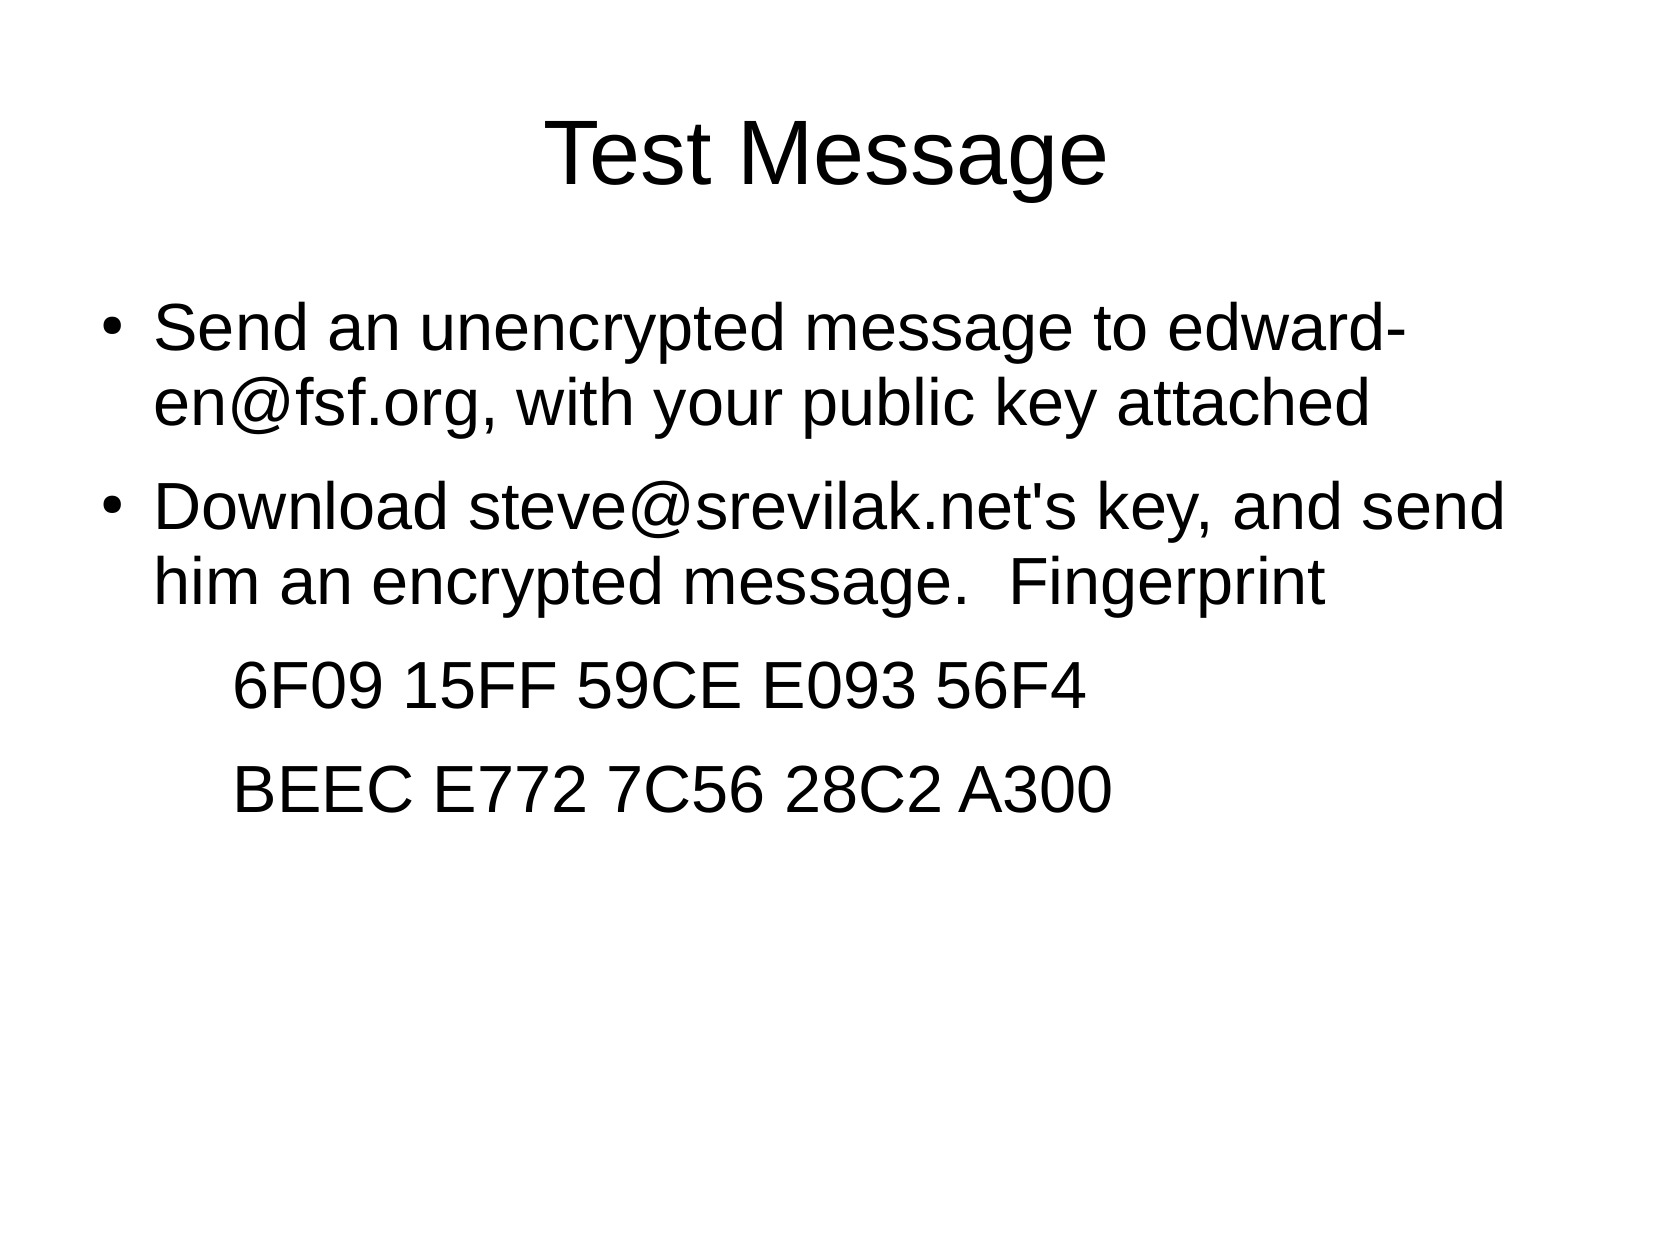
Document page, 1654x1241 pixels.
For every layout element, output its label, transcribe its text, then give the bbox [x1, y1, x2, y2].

list Send an unencrypted message to edward-en@fsf.org, with your public key attached Download steve@srevilak.net's key, and send him an encrypted message. Fingerprint 6F09 15FF 59CE E093 56F4 BEEC E772 7C56 28C2 A300 [82, 290, 1571, 1010]
title Test Message [82, 49, 1571, 257]
